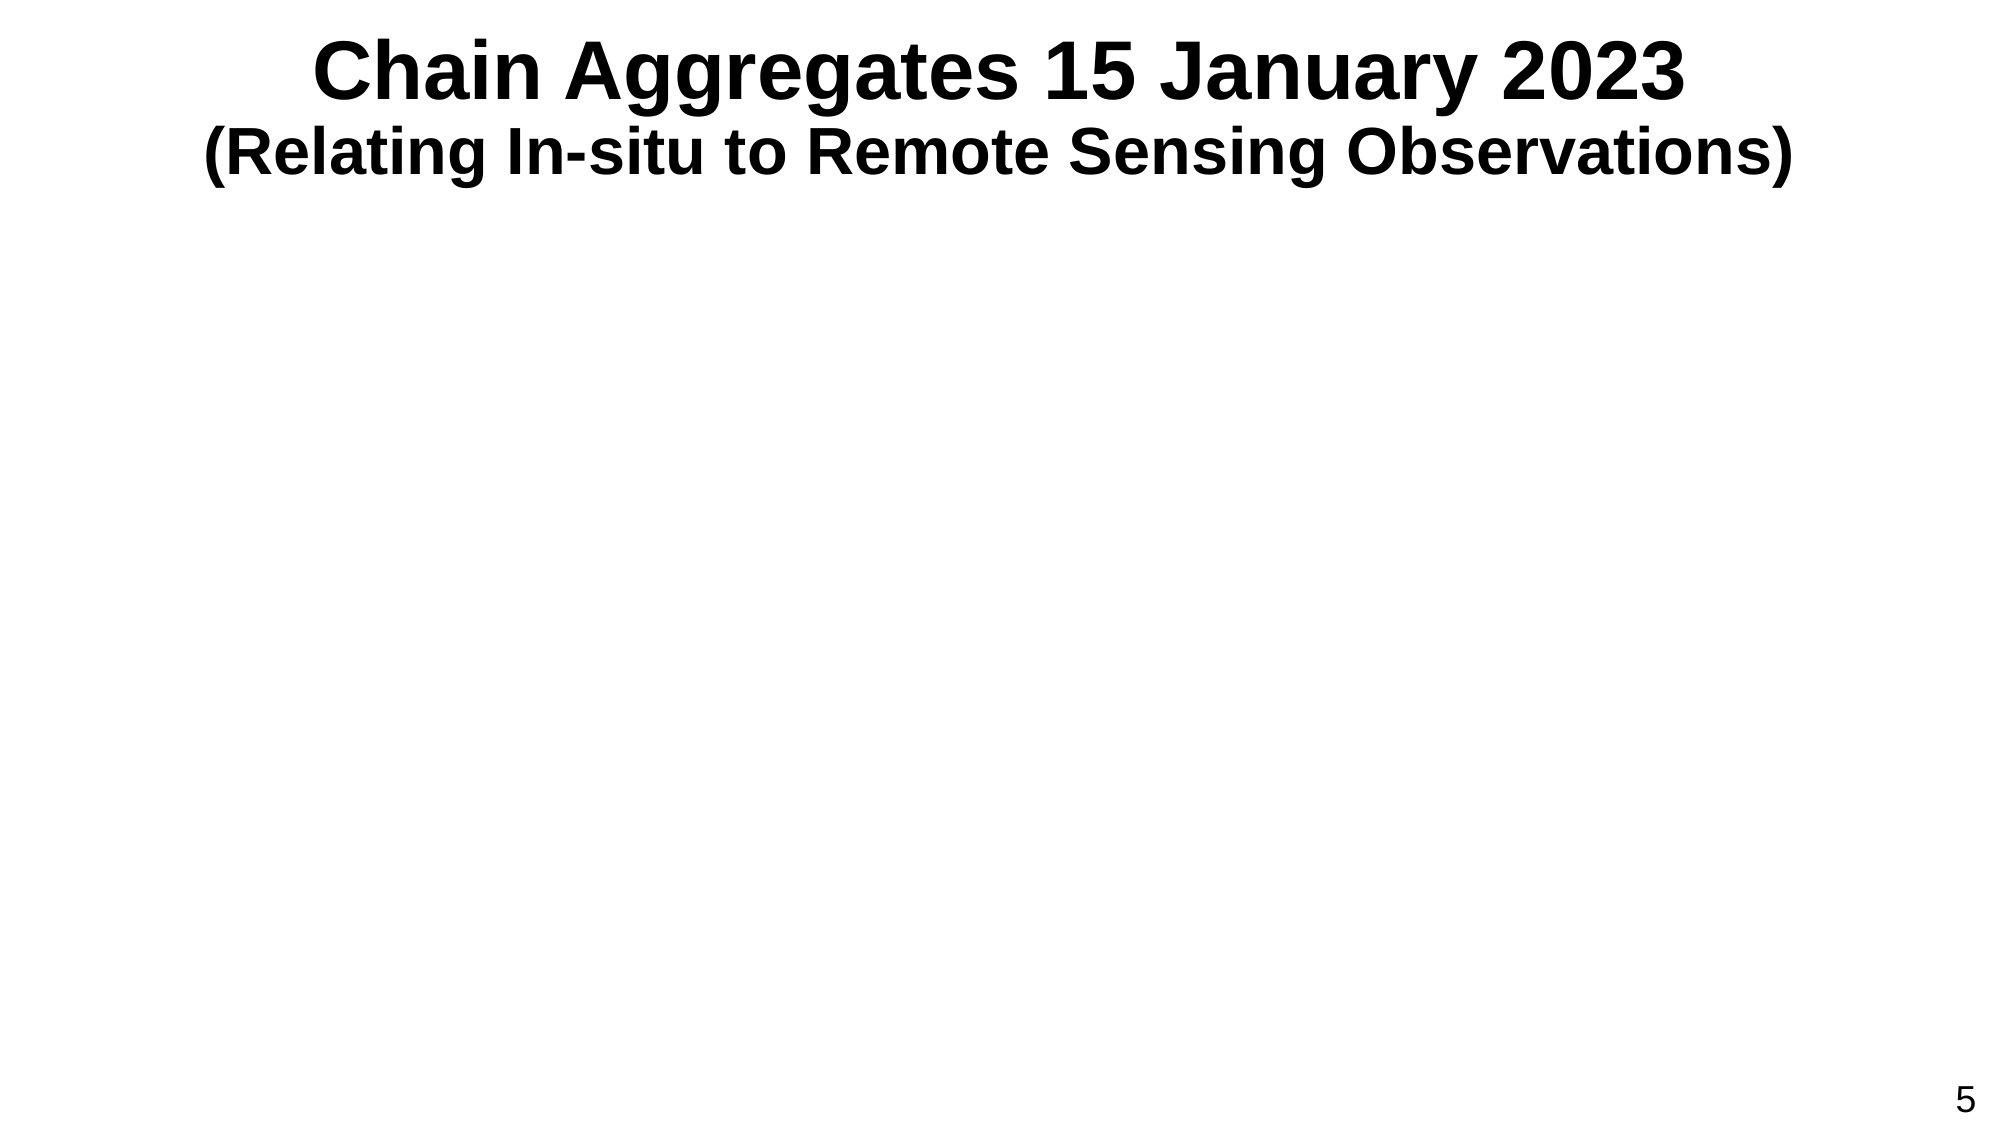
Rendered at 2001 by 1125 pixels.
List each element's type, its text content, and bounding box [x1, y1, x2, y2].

text_box Chain Aggregates 15 January 2023 (Relating In-situ to Remote Sensing Observations) [0, 6, 2000, 211]
